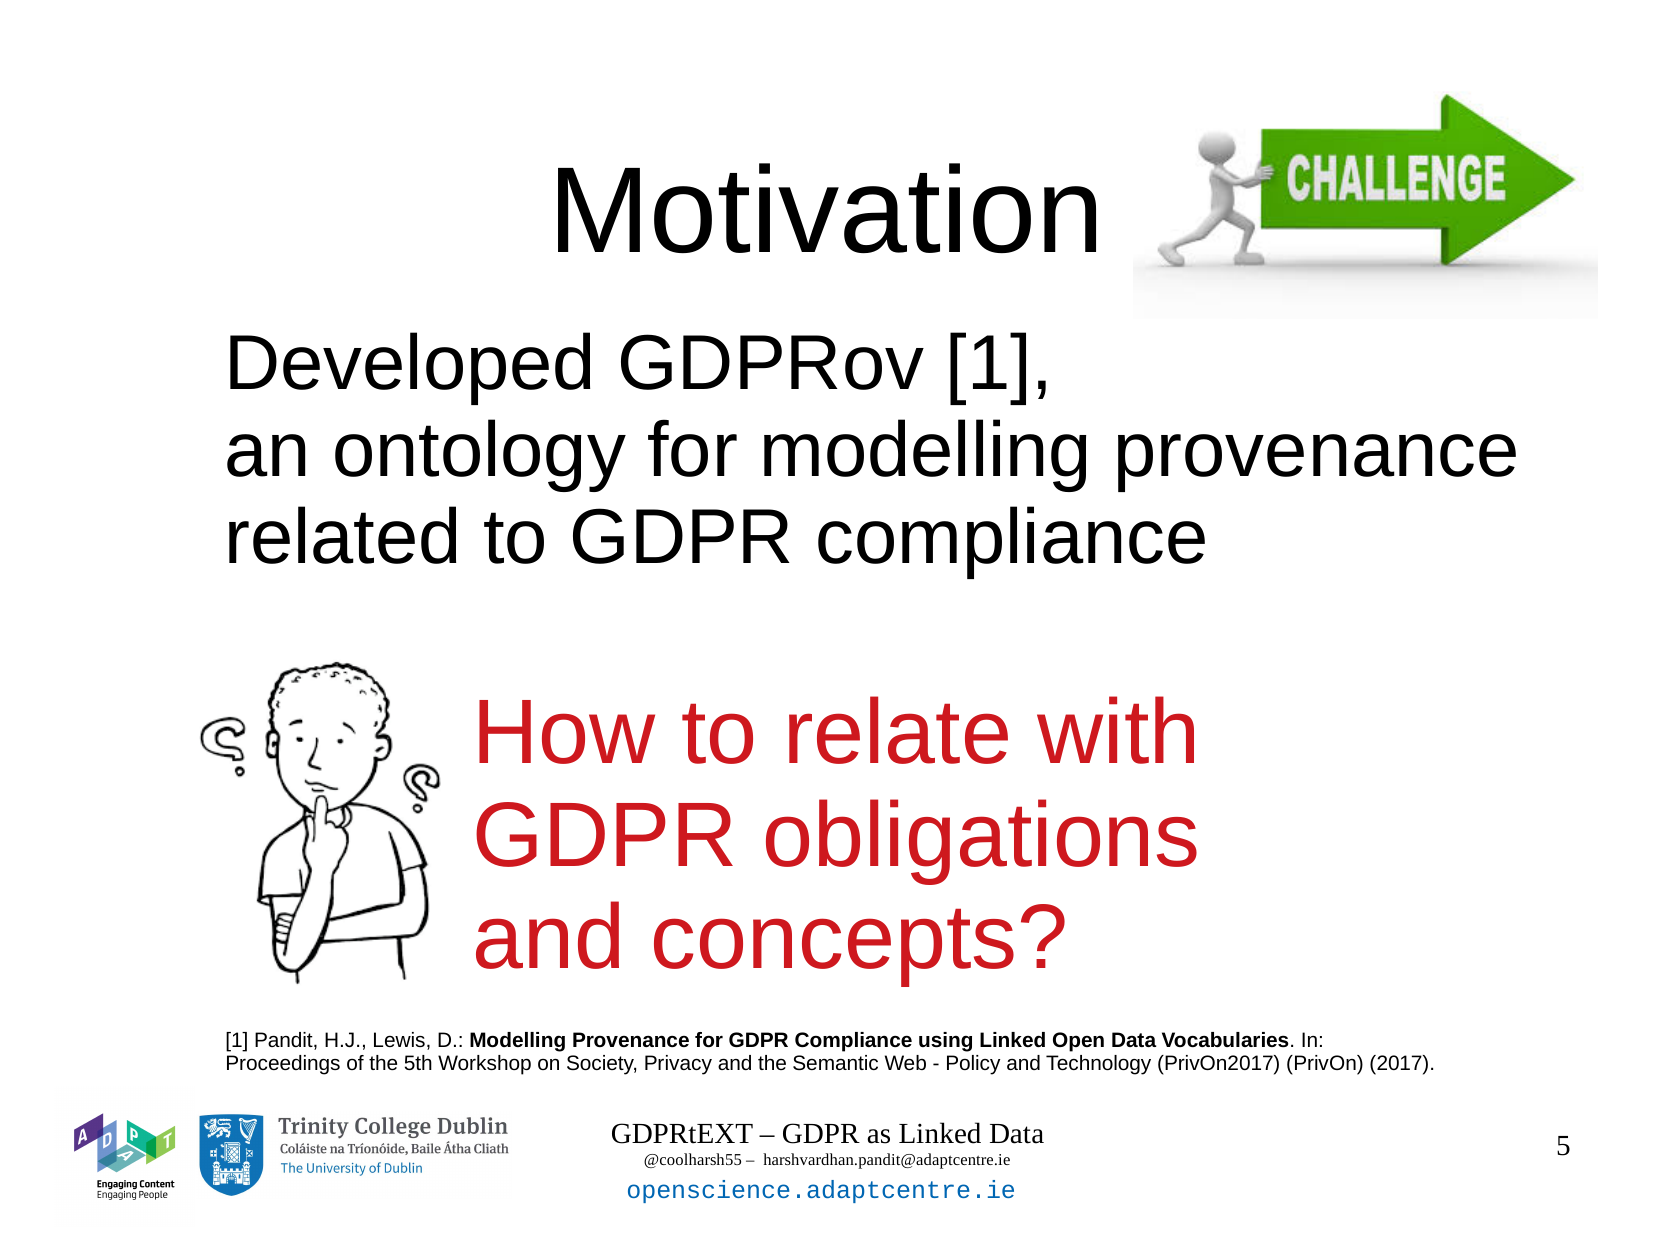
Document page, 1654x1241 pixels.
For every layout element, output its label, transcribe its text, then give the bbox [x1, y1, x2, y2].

text_box How to relate with GDPR obligations and concepts? [457, 673, 1347, 947]
picture [54, 1086, 195, 1227]
picture [1133, 54, 1598, 319]
title Motivation [82, 112, 1133, 308]
list Developed GDPRov [1], an ontology for modelling provenance related to GDPR compliance [82, 318, 1571, 1010]
text_box [1] Pandit, H.J., Lewis, D.: Modelling Provenance for GDPR Compliance using Linked Open Data Vocabularies. In: Proceedings of the 5th Workshop on Society, Privacy and the Semantic Web - Policy and Technology (PrivOn2017) (PrivOn) (2017). [210, 1021, 1453, 1075]
picture [196, 1111, 512, 1199]
picture [190, 643, 449, 1010]
